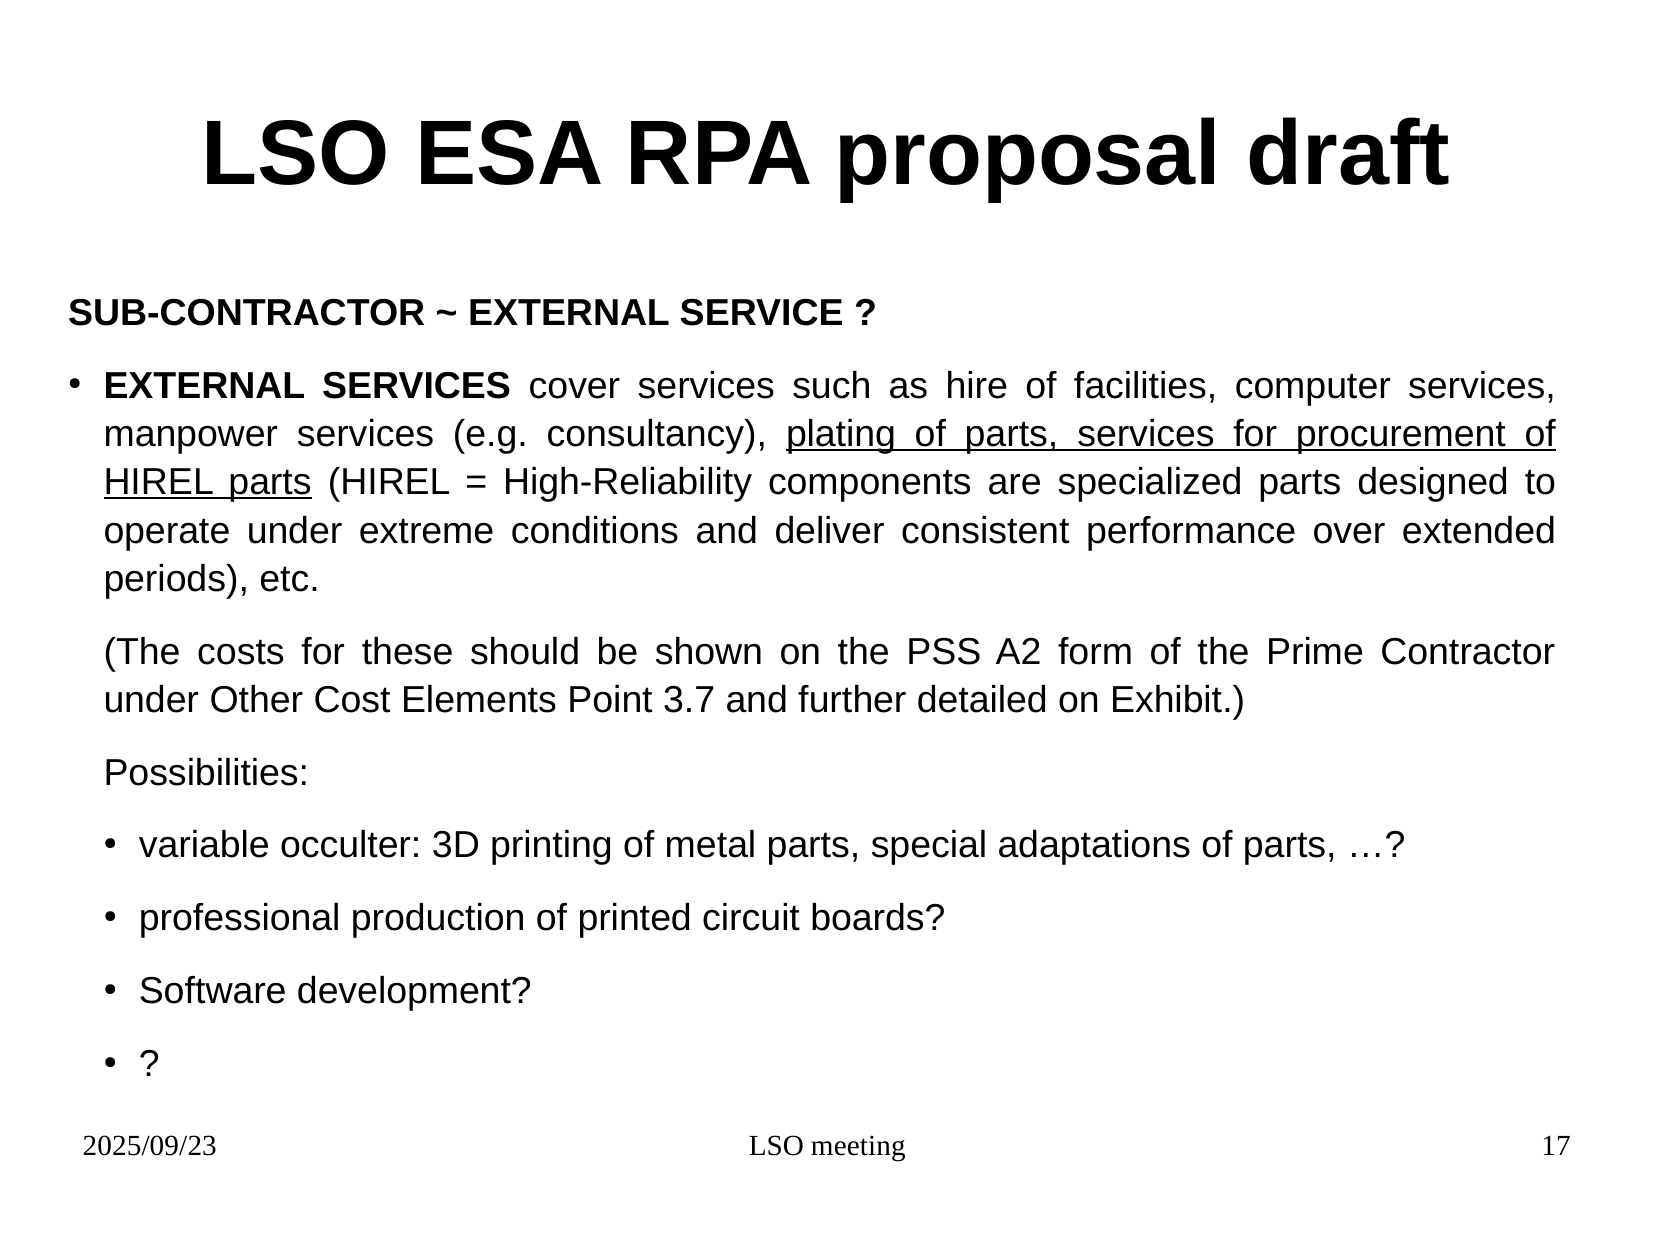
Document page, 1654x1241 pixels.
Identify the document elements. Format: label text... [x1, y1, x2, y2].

list SUB-CONTRACTOR ~ EXTERNAL SERVICE ? EXTERNAL SERVICES cover services such as hire of facilities, computer services, manpower services (e.g. consultancy), plating of parts, services for procurement of HIREL parts (HIREL = High-Reliability components are specialized parts designed to operate under extreme conditions and deliver consistent performance over extended periods), etc. (The costs for these should be shown on the PSS A2 form of the Prime Contractor under Other Cost Elements Point 3.7 and further detailed on Exhibit.) Possibilities: variable occulter: 3D printing of metal parts, special adaptations of parts, …? professional production of printed circuit boards? Software development? ? [68, 285, 1557, 1111]
title LSO ESA RPA proposal draft [82, 49, 1571, 257]
